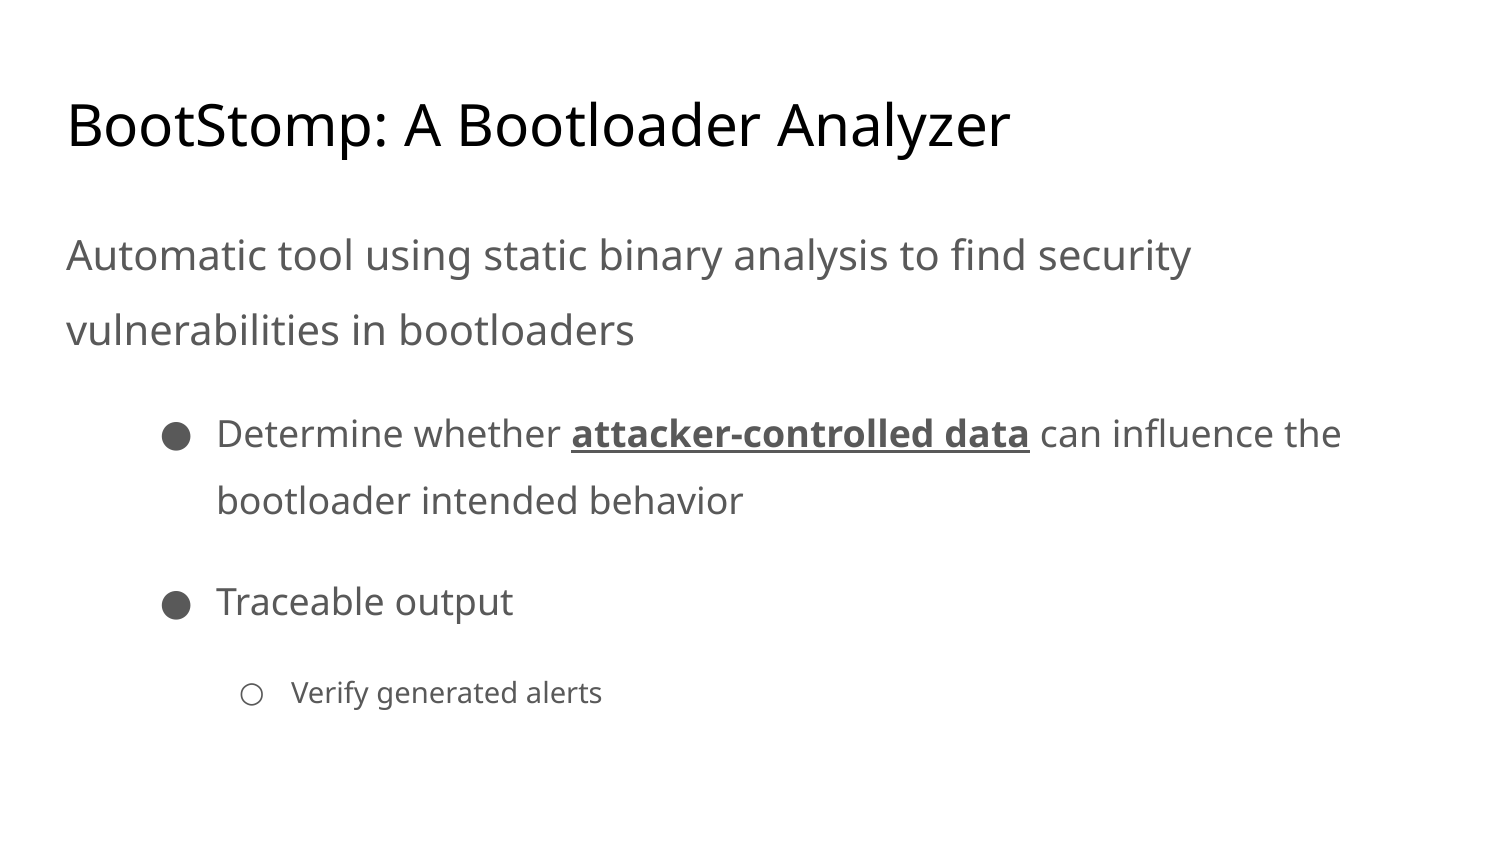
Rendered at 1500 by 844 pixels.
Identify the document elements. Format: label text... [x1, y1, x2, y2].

title BootStomp: A Bootloader Analyzer [51, 72, 1449, 167]
list Automatic tool using static binary analysis to find security vulnerabilities in bootloaders Determine whether attacker-controlled data can influence the bootloader intended behavior Traceable output Verify generated alerts [51, 189, 1449, 750]
